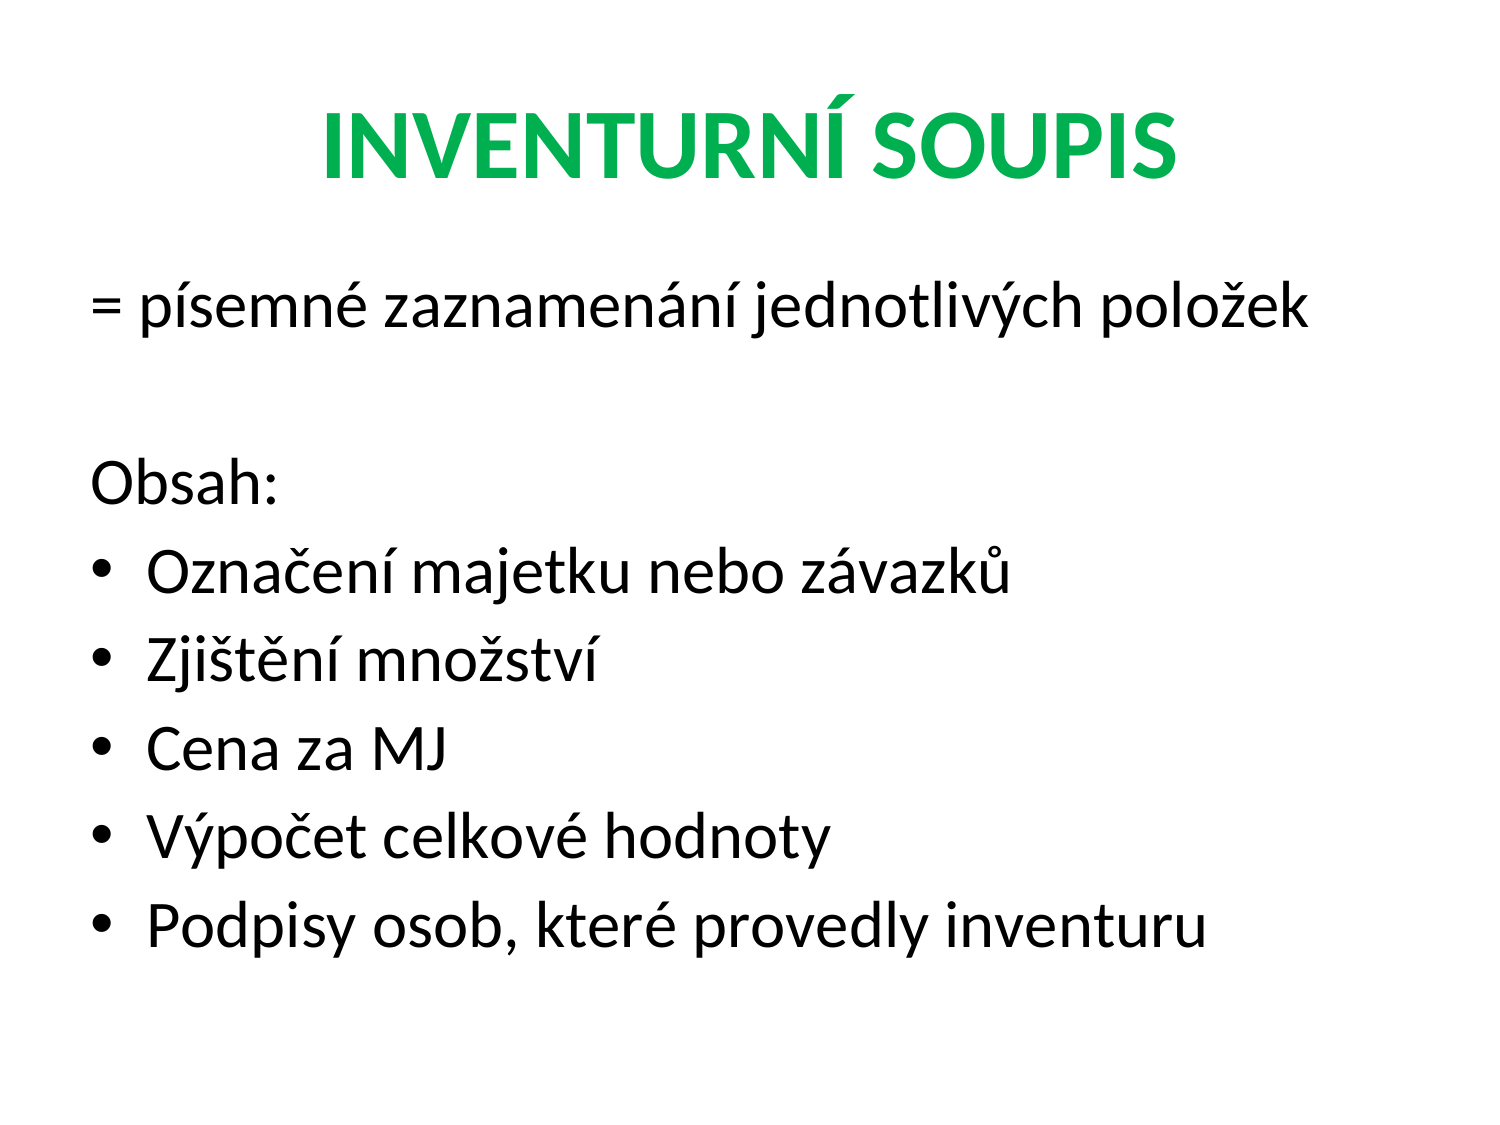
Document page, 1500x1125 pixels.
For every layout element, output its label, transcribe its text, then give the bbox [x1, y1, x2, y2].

list = písemné zaznamenání jednotlivých položek Obsah: Označení majetku nebo závazků Zjištění množství Cena za MJ Výpočet celkové hodnoty Podpisy osob, které provedly inventuru [75, 262, 1426, 1125]
title INVENTURNÍ SOUPIS [75, 45, 1426, 233]
